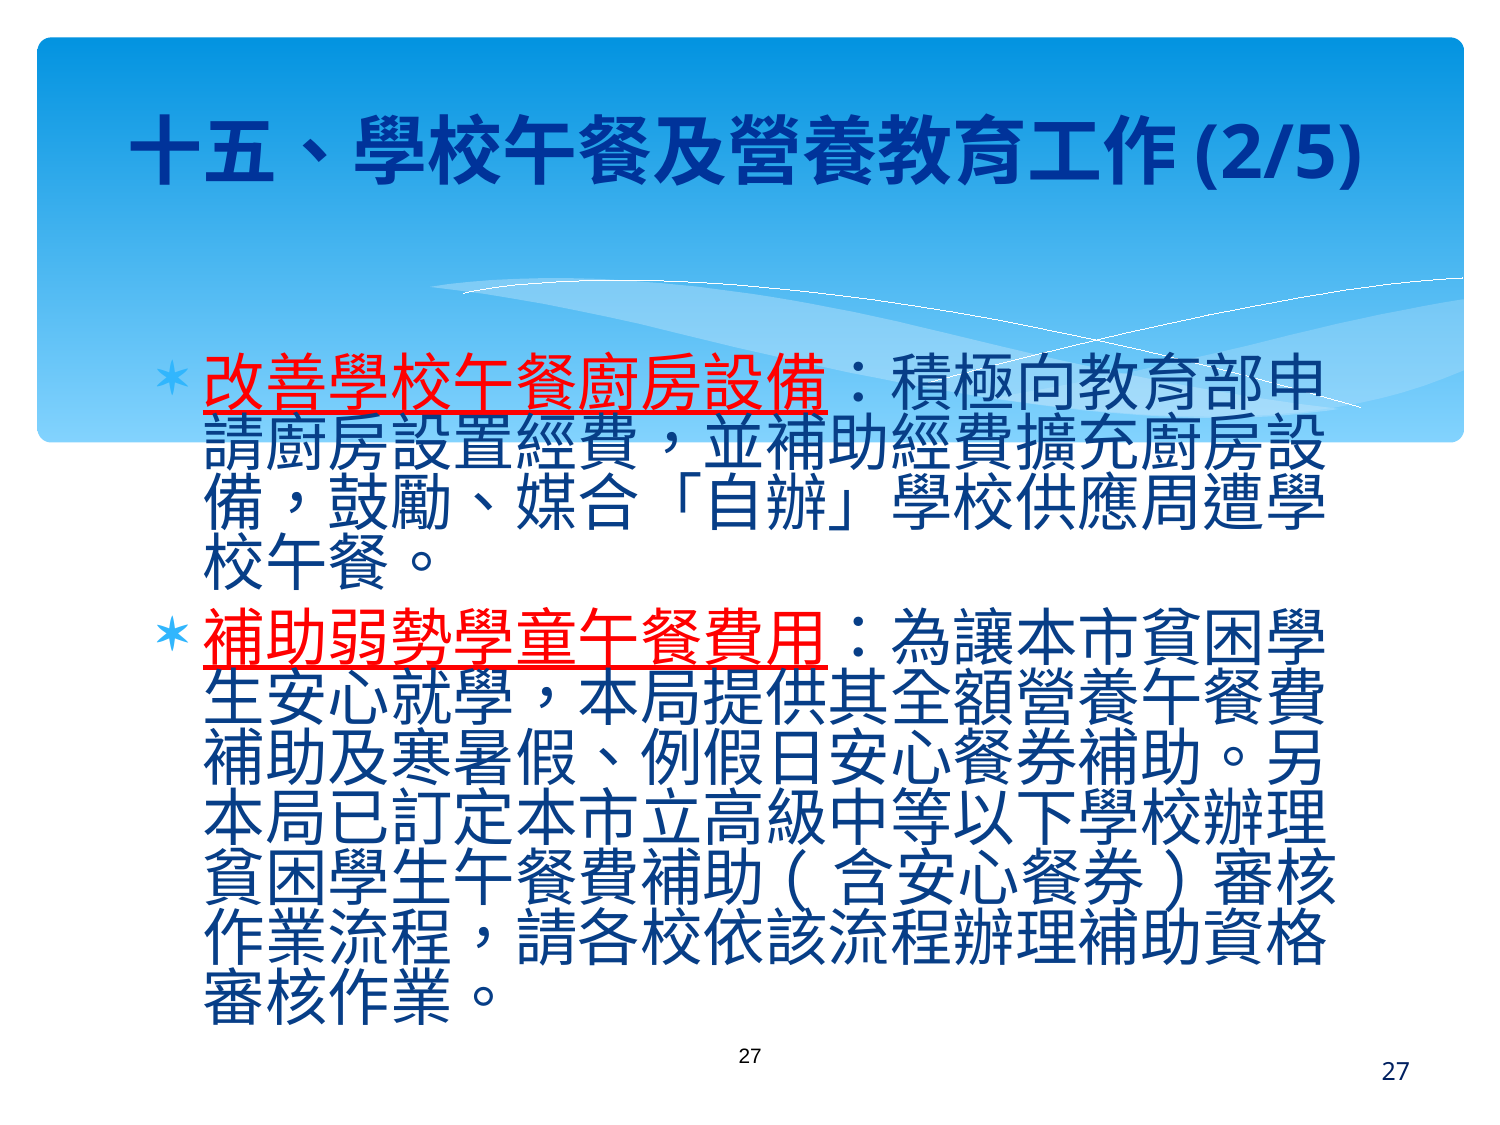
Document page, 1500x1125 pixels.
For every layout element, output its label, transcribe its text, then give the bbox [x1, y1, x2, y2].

list 改善學校午餐廚房設備：積極向教育部申請廚房設置經費，並補助經費擴充廚房設備，鼓勵、媒合「自辦」學校供應周遭學校午餐。 補助弱勢學童午餐費用：為讓本市貧困學生安心就學，本局提供其全額營養午餐費補助及寒暑假、例假日安心餐券補助。另本局已訂定本市立高級中等以下學校辦理貧困學生午餐費補助(含安心餐券)審核作業流程，請各校依該流程辦理補助資格審核作業。 [142, 350, 1359, 1043]
text_box <number> [654, 1025, 846, 1086]
text_box 十五、學校午餐及營養教育工作(2/5) [112, 54, 1463, 243]
text_box <number> [1074, 1042, 1426, 1103]
